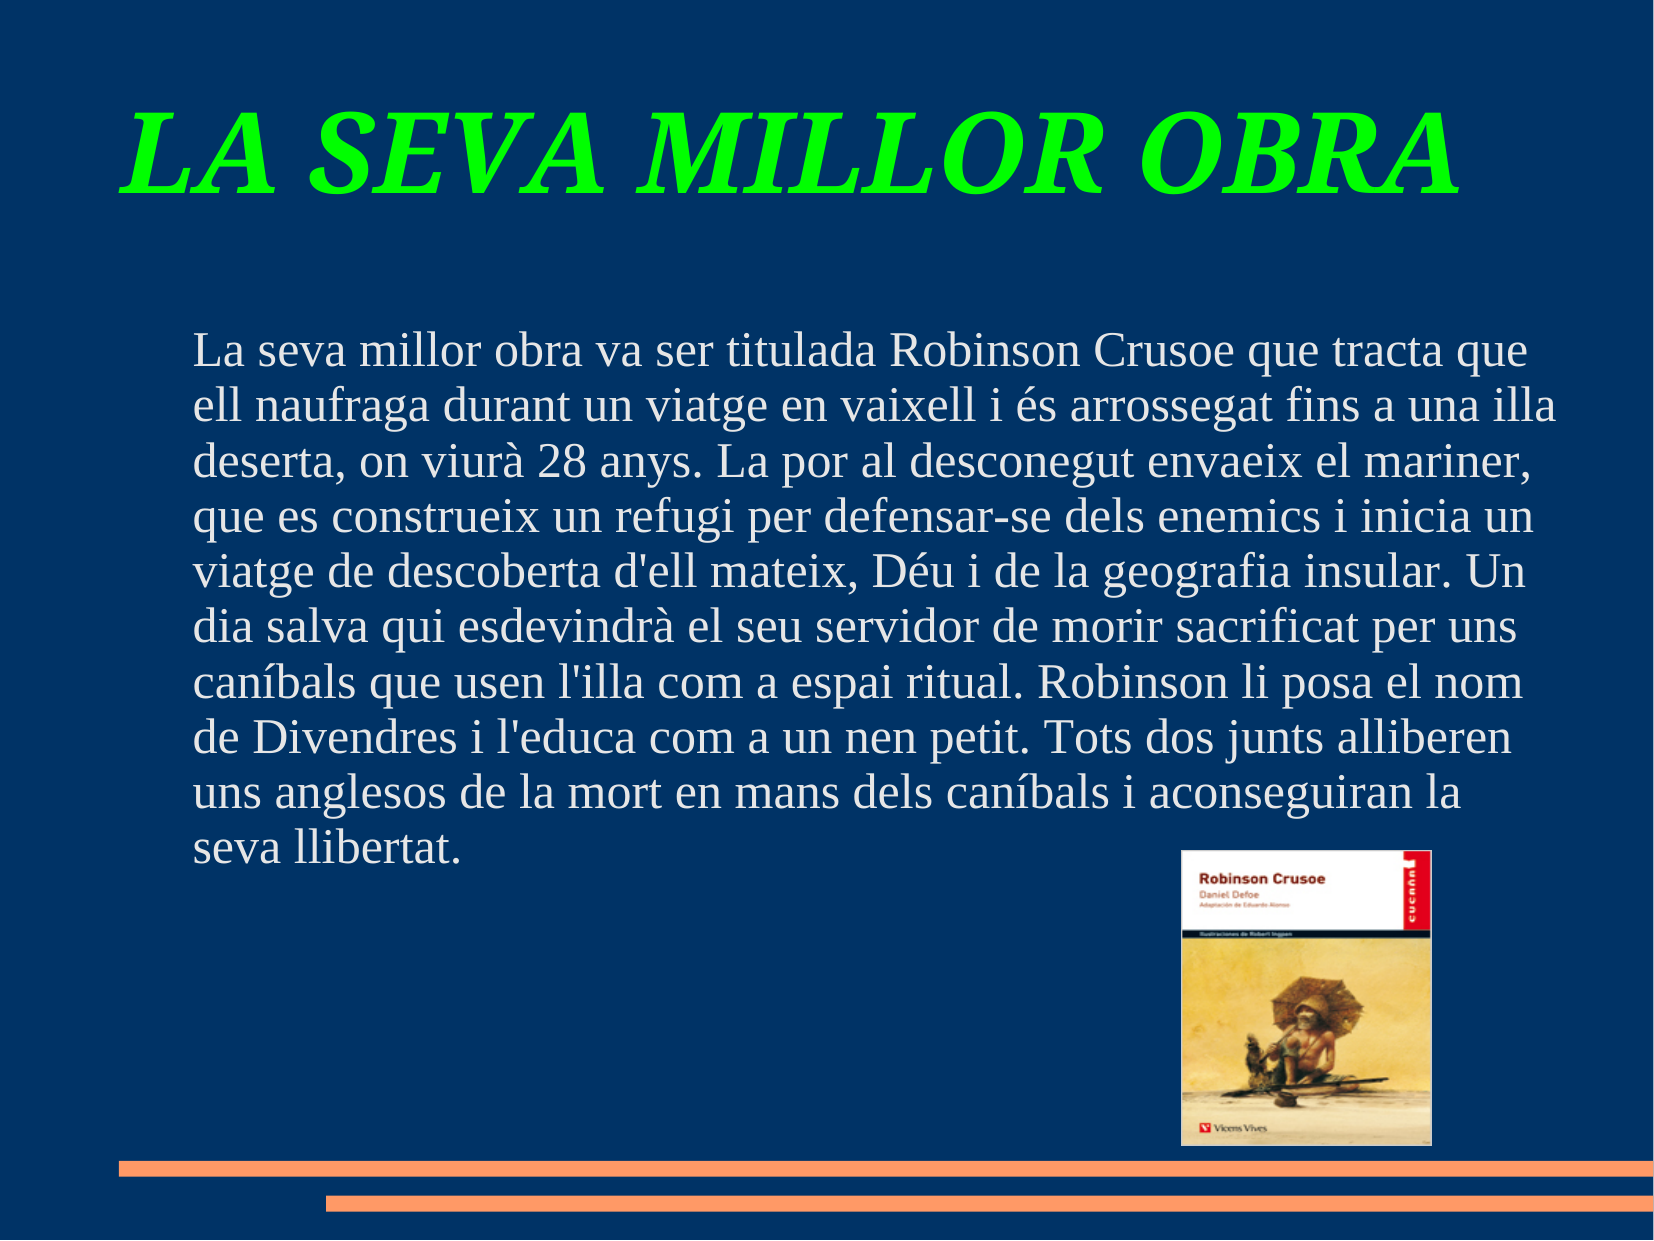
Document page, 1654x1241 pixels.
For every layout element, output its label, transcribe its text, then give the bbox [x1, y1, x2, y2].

picture [1181, 850, 1432, 1146]
list La seva millor obra va ser titulada Robinson Crusoe que tracta que ell naufraga durant un viatge en vaixell i és arrossegat fins a una illa deserta, on viurà 28 anys. La por al desconegut envaeix el mariner, que es construeix un refugi per defensar-se dels enemics i inicia un viatge de descoberta d'ell mateix, Déu i de la geografia insular. Un dia salva qui esdevindrà el seu servidor de morir sacrificat per uns caníbals que usen l'illa com a espai ritual. Robinson li posa el nom de Divendres i l'educa com a un nen petit. Tots dos junts alliberen uns anglesos de la mort en mans dels caníbals i aconseguiran la seva llibertat. [121, 322, 1561, 1132]
title LA SEVA MILLOR OBRA [121, 46, 1534, 254]
